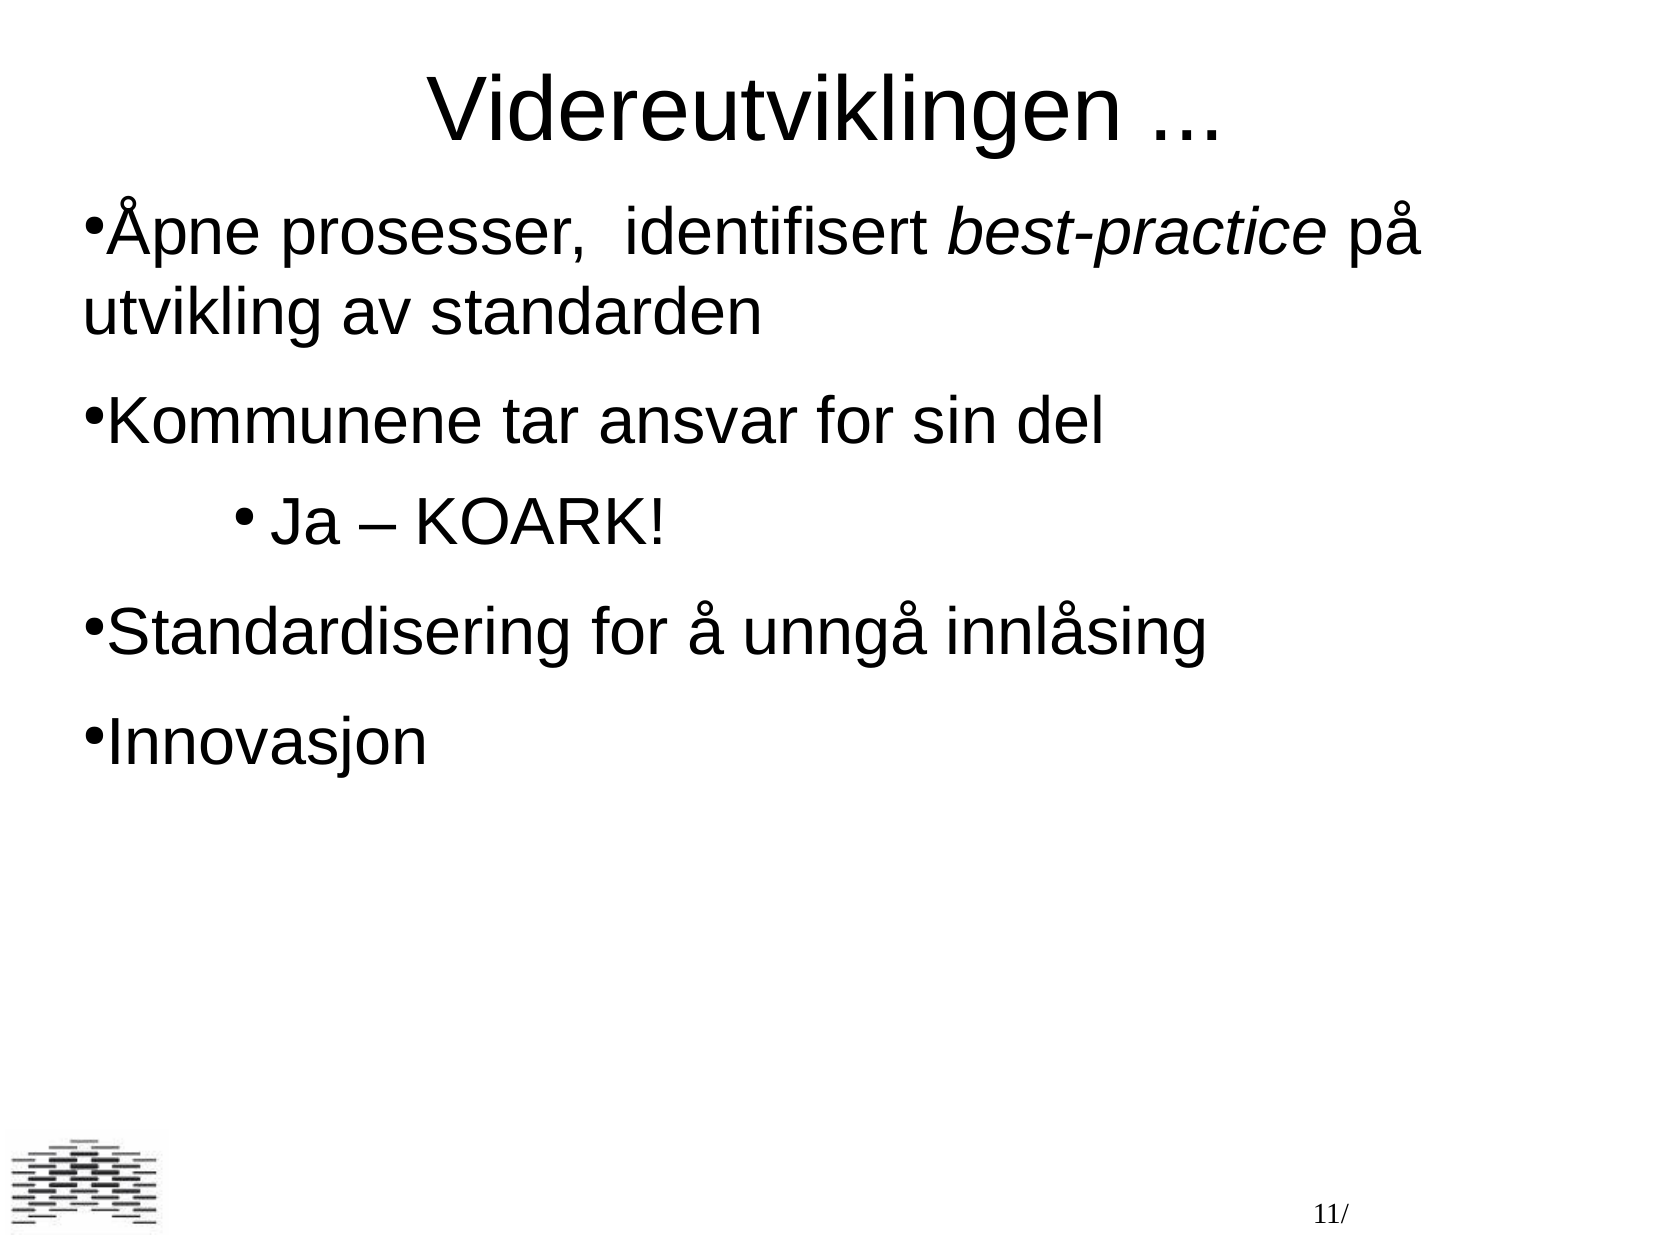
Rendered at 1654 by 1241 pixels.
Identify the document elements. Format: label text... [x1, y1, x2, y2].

title Videreutviklingen ... [82, 48, 1571, 152]
list Åpne prosesser, identifisert best-practice på utvikling av standarden Kommunene tar ansvar for sin del Ja – KOARK! Standardisering for å unngå innlåsing Innovasjon [82, 187, 1571, 1138]
